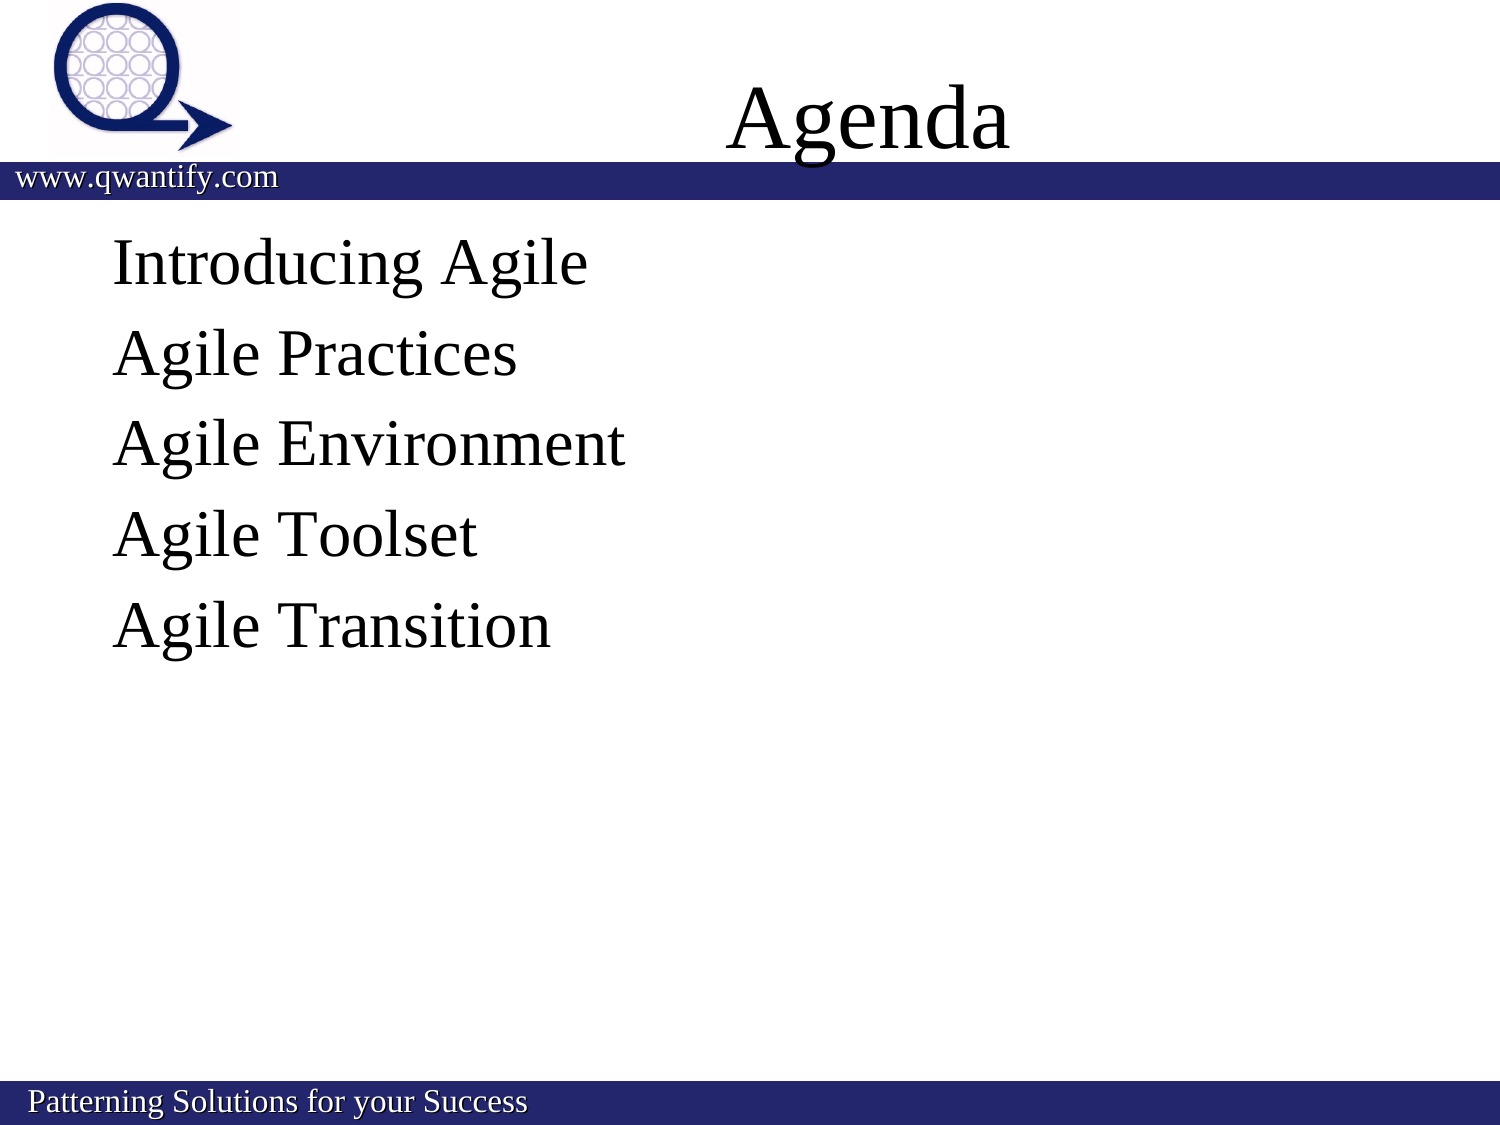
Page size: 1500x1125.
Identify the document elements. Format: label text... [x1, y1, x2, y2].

picture [0, 1081, 1500, 1125]
list Introducing Agile Agile Practices Agile Environment Agile Toolset Agile Transition [112, 224, 1388, 1050]
title Agenda [287, 0, 1450, 236]
picture [50, 0, 238, 157]
picture [0, 162, 287, 200]
picture [1450, 162, 1500, 200]
